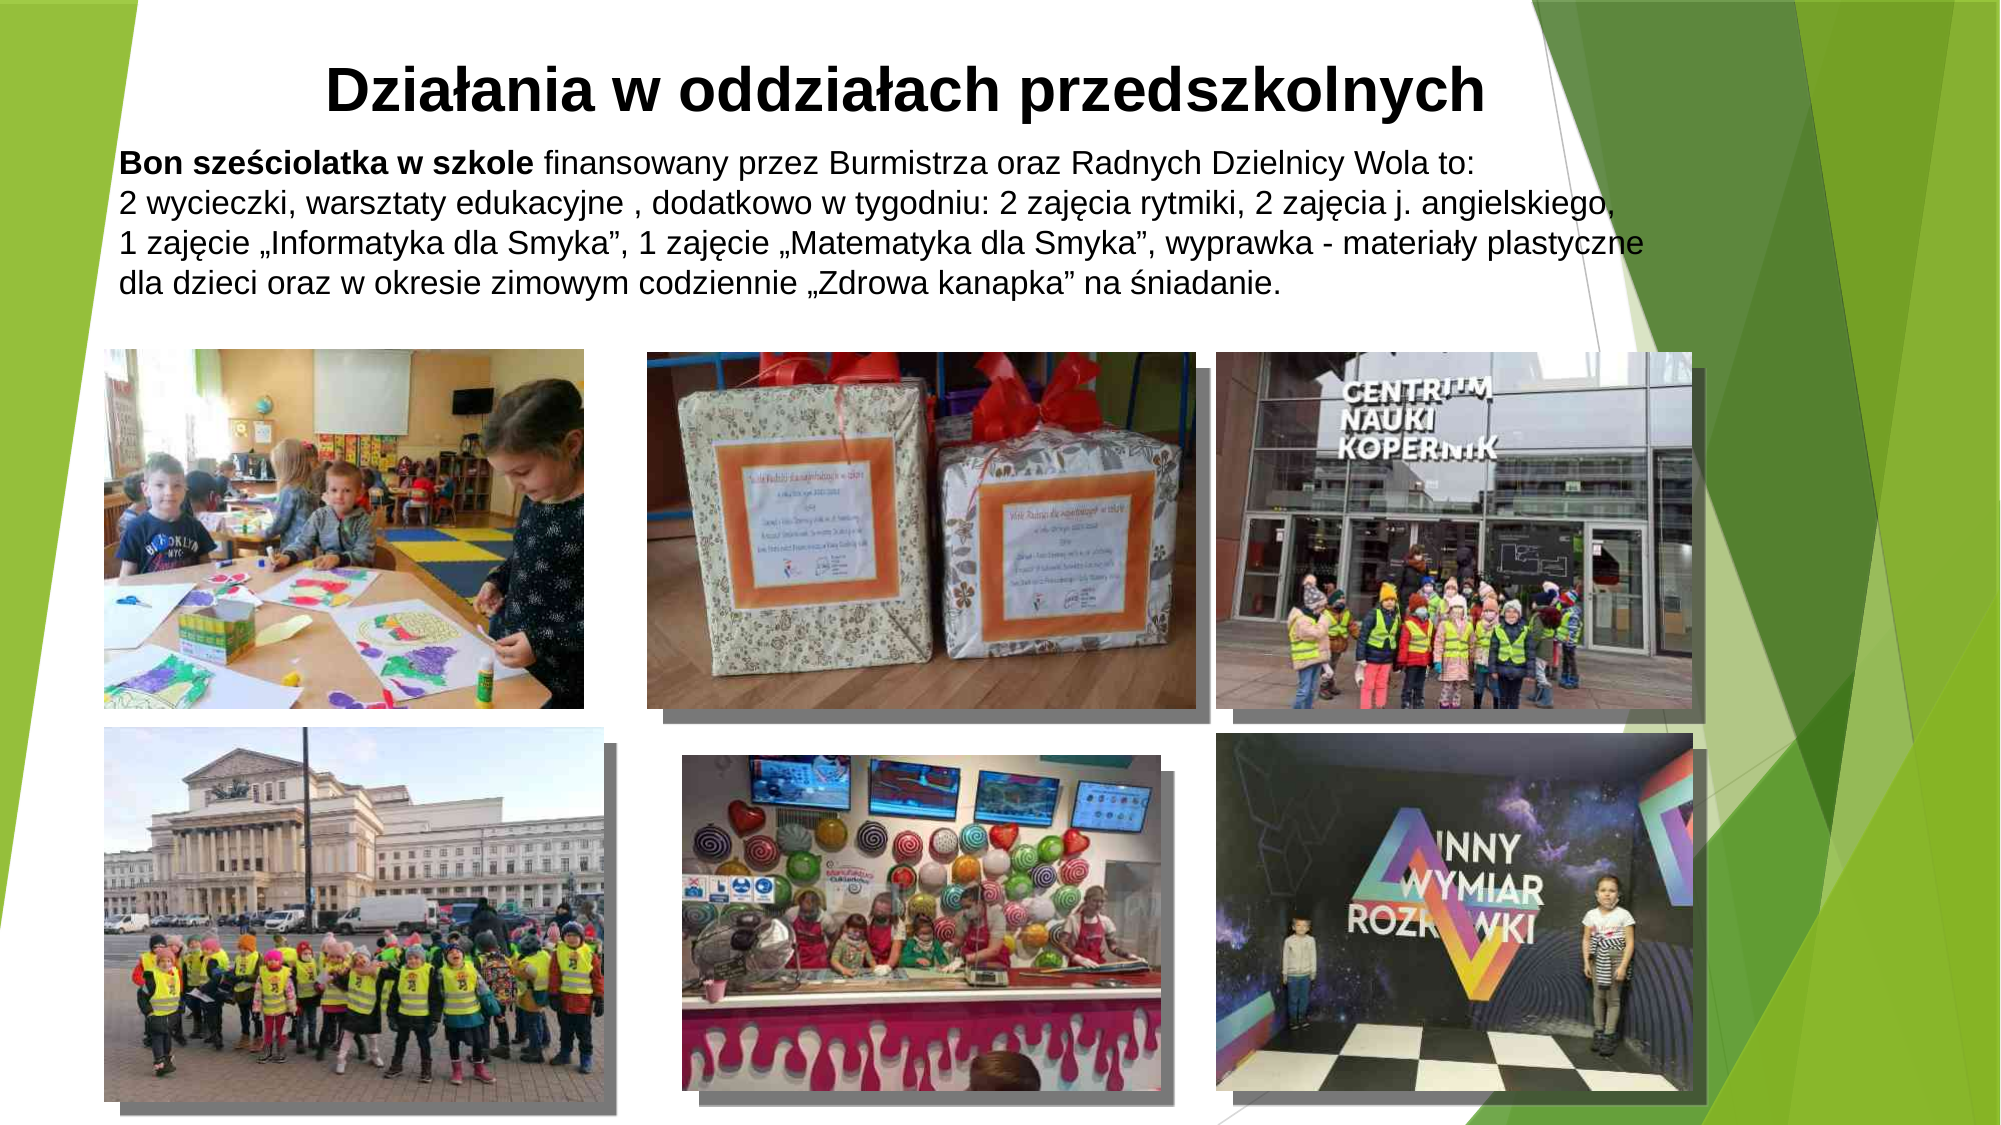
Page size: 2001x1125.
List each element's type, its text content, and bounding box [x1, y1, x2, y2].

text_box Bon sześciolatka w szkole finansowany przez Burmistrza oraz Radnych Dzielnicy Wola to: 2 wycieczki, warsztaty edukacyjne , dodatkowo w tygodniu: 2 zajęcia rytmiki, 2 zajęcia j. angielskiego, 1 zajęcie „Informatyka dla Smyka”, 1 zajęcie „Matematyka dla Smyka”, wyprawka - materiały plastyczne dla dzieci oraz w okresie zimowym codziennie „Zdrowa kanapka” na śniadanie. [104, 133, 1669, 349]
picture [104, 349, 584, 709]
picture [682, 755, 1161, 1091]
picture [647, 352, 1196, 709]
picture [104, 727, 604, 1102]
text_box Działania w oddziałach przedszkolnych [90, 41, 1571, 207]
picture [1216, 352, 1692, 709]
picture [1216, 733, 1693, 1091]
